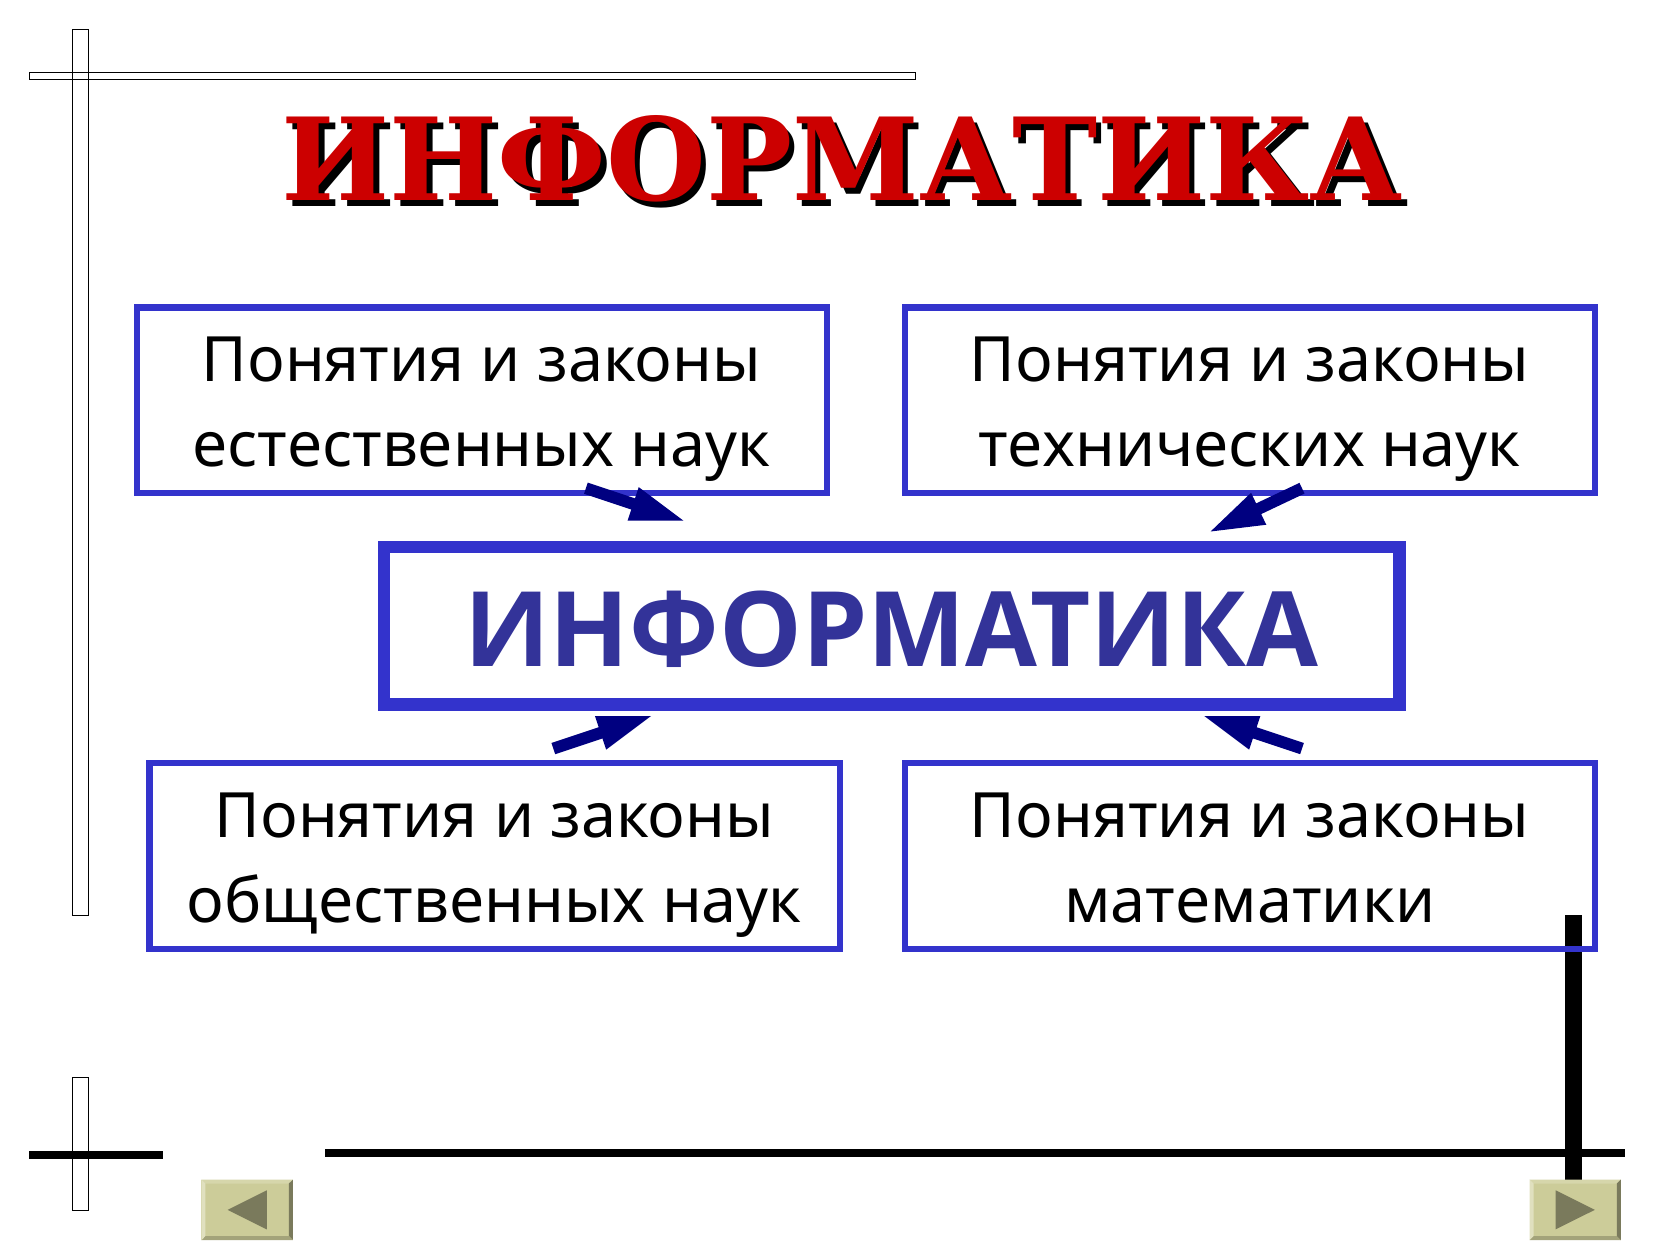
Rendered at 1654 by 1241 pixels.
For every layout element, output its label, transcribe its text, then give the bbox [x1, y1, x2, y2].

text_box Понятия и законы общественных наук [149, 763, 840, 949]
text_box [1530, 1179, 1621, 1241]
text_box Понятия и законы технических наук [904, 307, 1596, 493]
text_box Понятия и законы математики [904, 763, 1596, 949]
text_box [202, 1179, 293, 1241]
text_box ИНФОРМАТИКА [384, 547, 1400, 705]
text_box Понятия и законы естественных наук [136, 307, 827, 493]
title ИНФОРМАТИКА [71, 1, 1654, 356]
